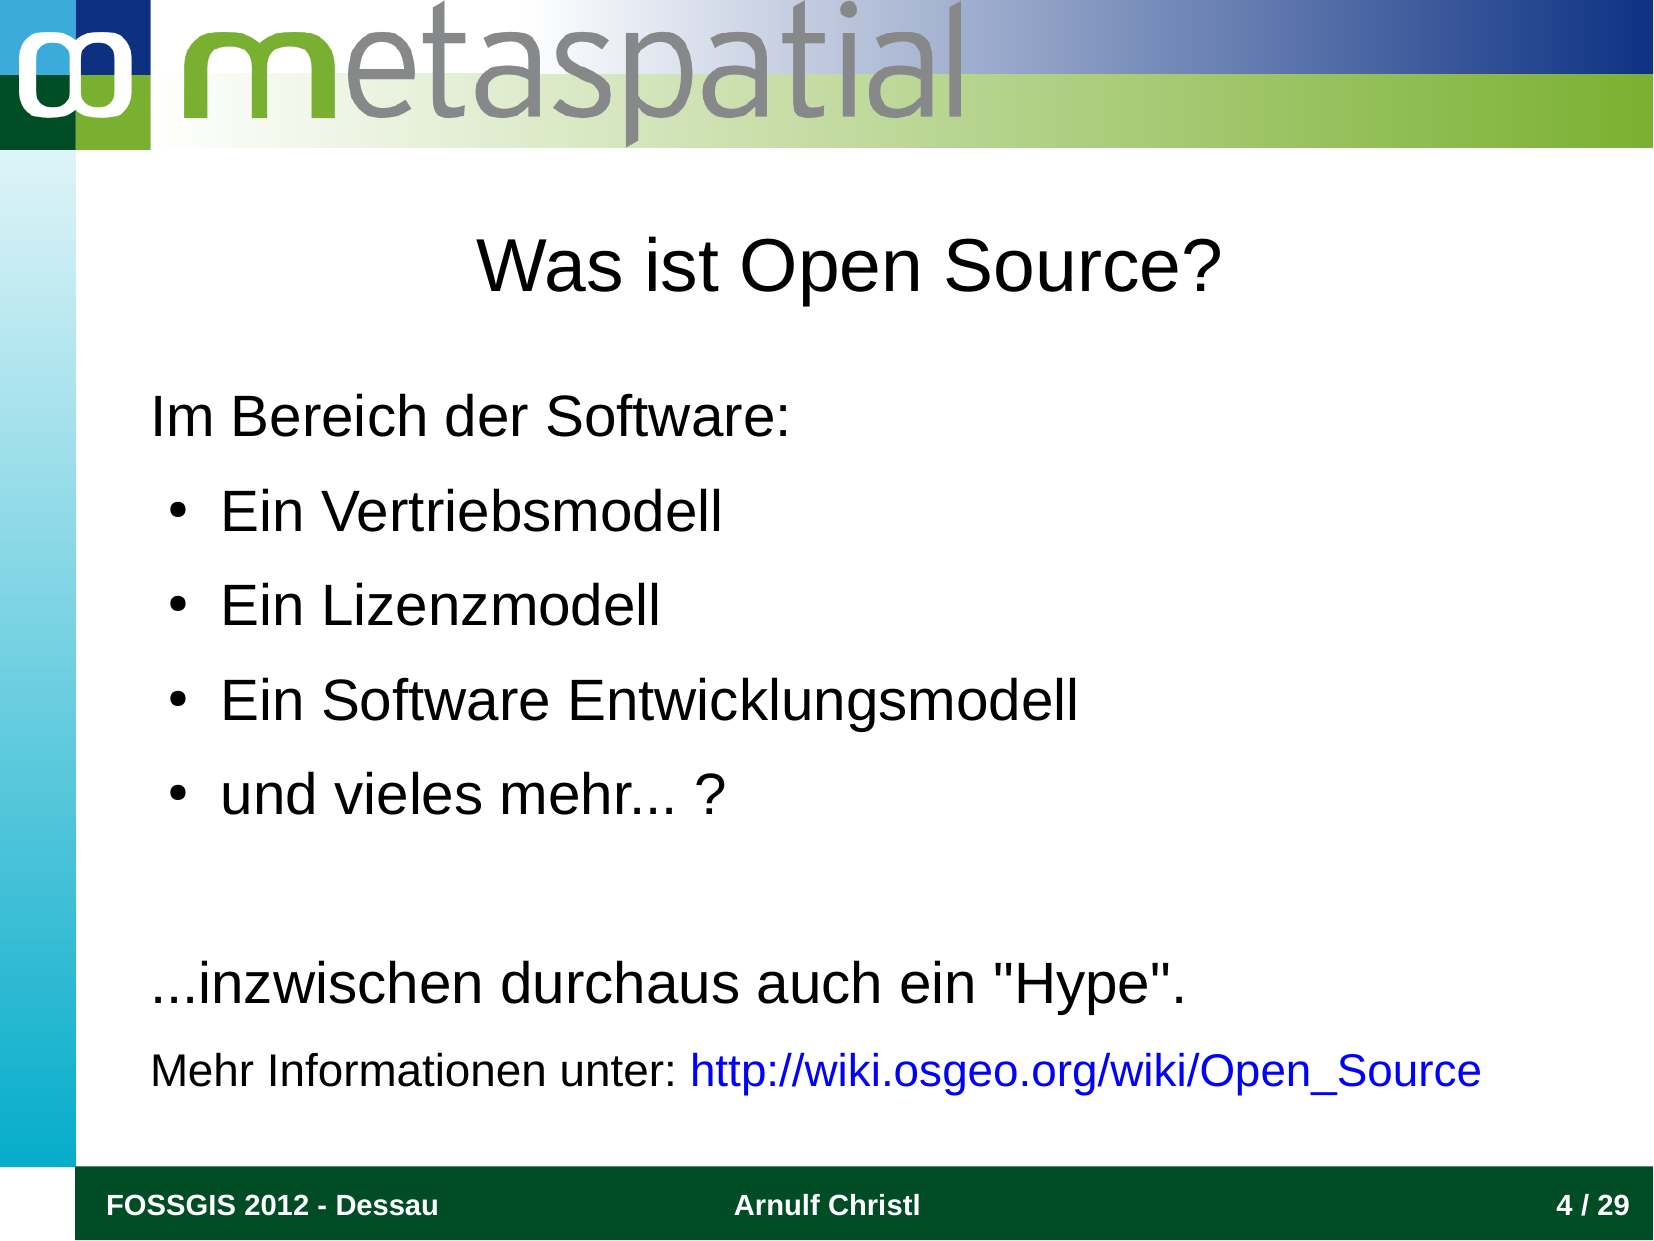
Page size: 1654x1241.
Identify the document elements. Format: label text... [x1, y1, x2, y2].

title Was ist Open Source? [150, 161, 1571, 369]
picture [0, 0, 961, 150]
list Im Bereich der Software: Ein Vertriebsmodell Ein Lizenzmodell Ein Software Entwicklungsmodell und vieles mehr... ? ...inzwischen durchaus auch ein "Hype". Mehr Informationen unter: http://wiki.osgeo.org/wiki/Open_Source [150, 383, 1571, 1203]
